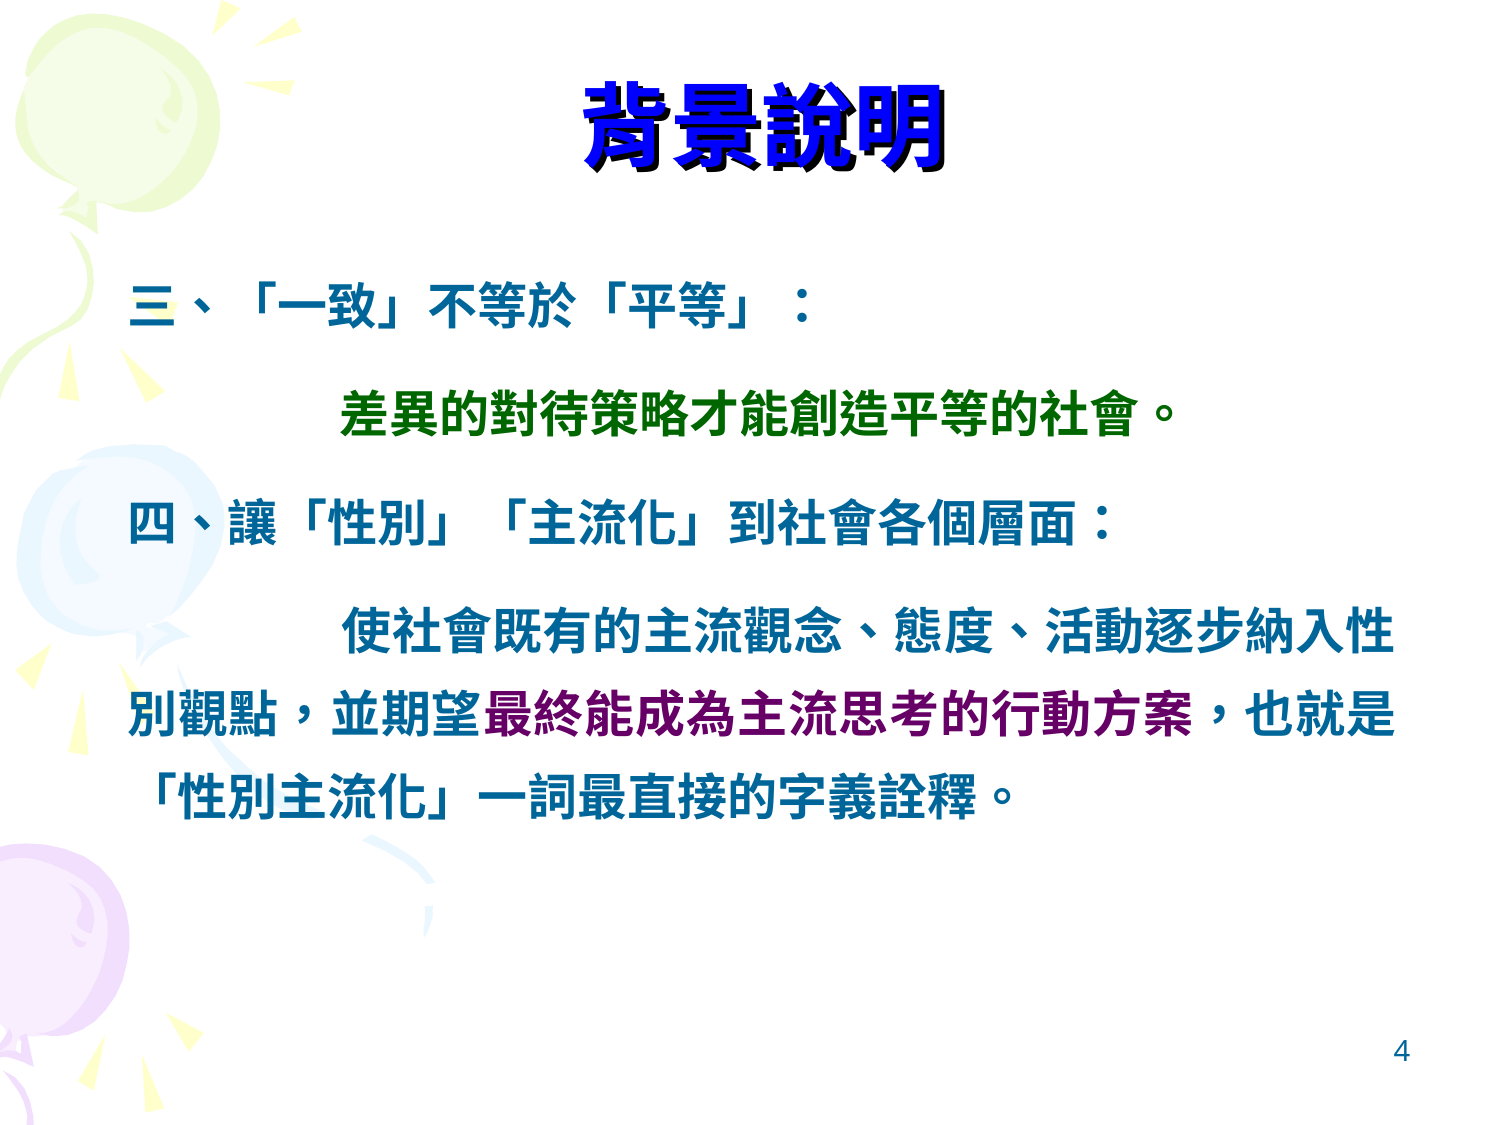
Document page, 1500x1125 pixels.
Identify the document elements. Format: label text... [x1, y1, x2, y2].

title 背景說明 [53, 66, 1471, 187]
text_box <編號> [1074, 1024, 1426, 1100]
list 三、「一致」不等於「平等」： 差異的對待策略才能創造平等的社會。 四、讓「性別」「主流化」到社會各個層面： 使社會既有的主流觀念、態度、活動逐步納入性別觀點，並期望最終能成為主流思考的行動方案，也就是「性別主流化」一詞最直接的字義詮釋。 [112, 243, 1412, 994]
